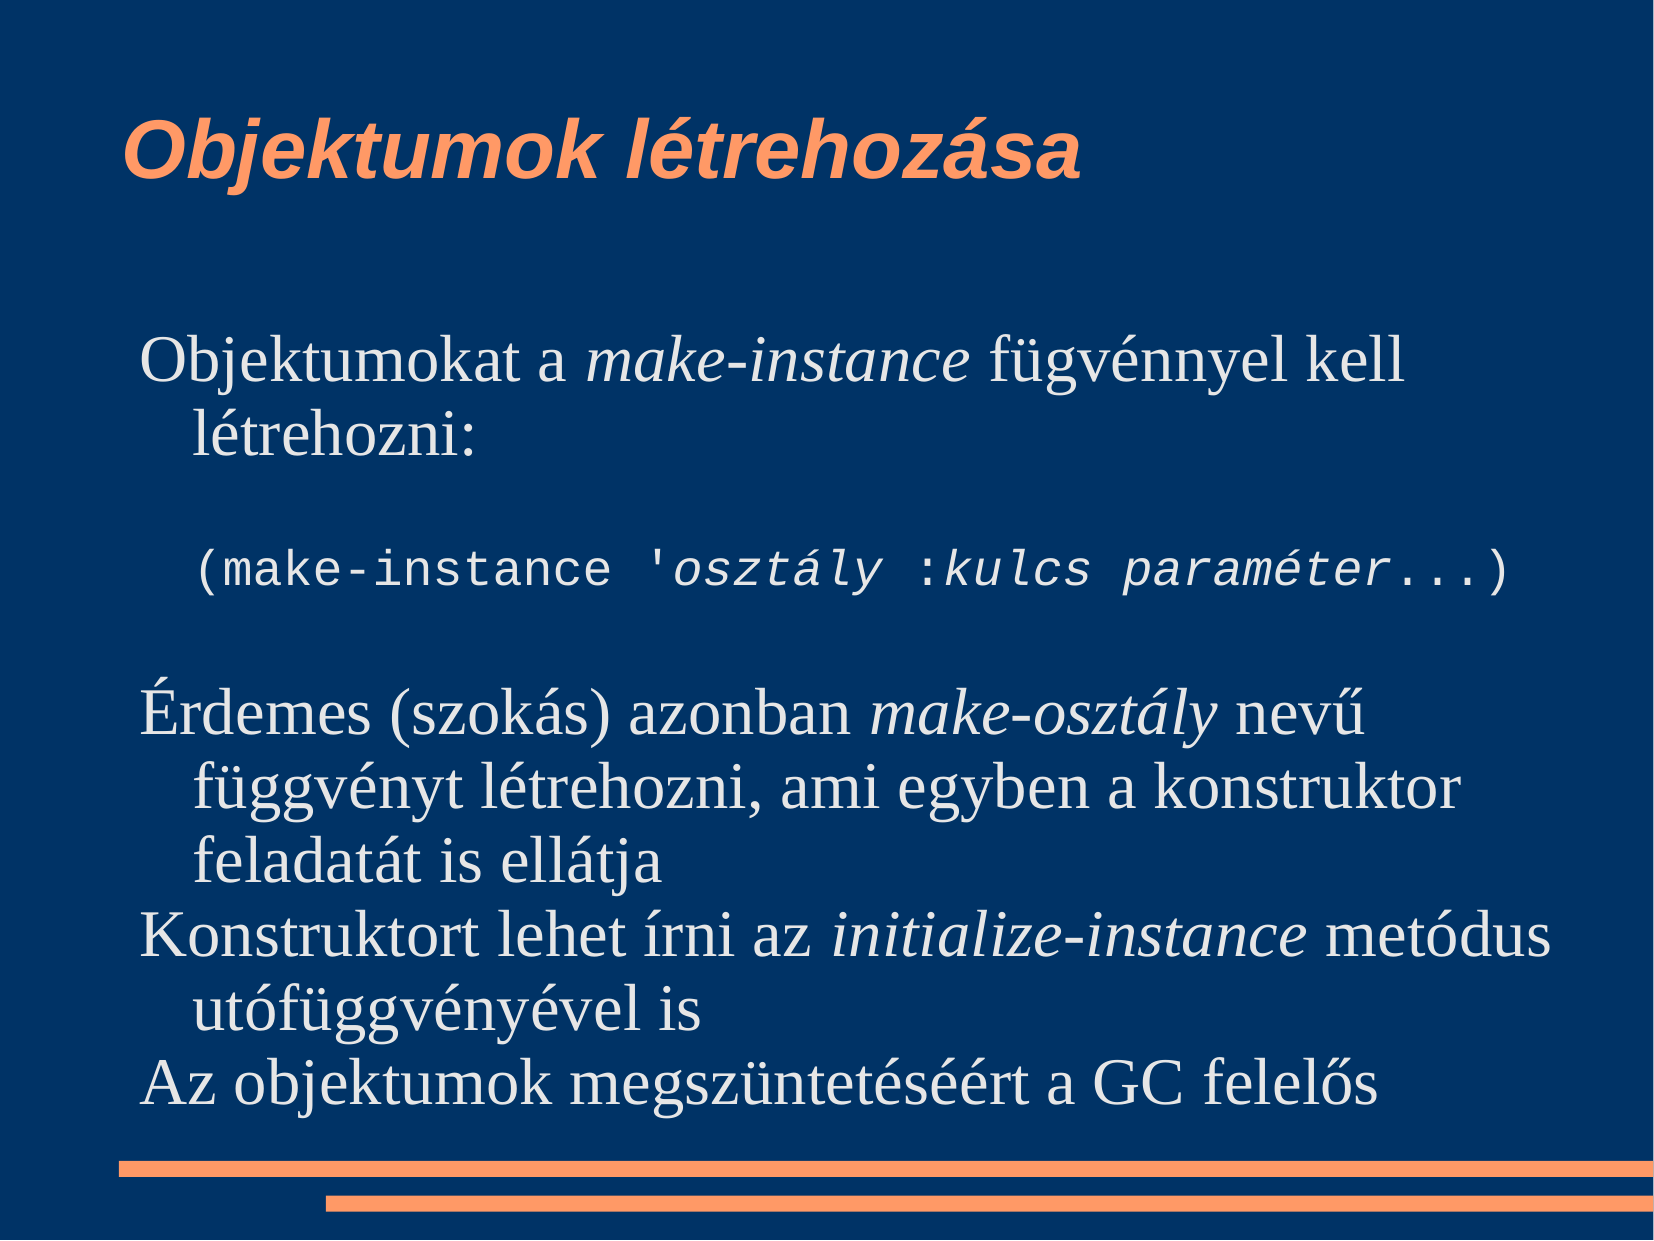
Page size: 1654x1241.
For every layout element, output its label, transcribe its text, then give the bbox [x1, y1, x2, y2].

list Objektumokat a make-instance fügvénnyel kell létrehozni: (make-instance 'osztály :kulcs paraméter...) Érdemes (szokás) azonban make-osztály nevű függvényt létrehozni, ami egyben a konstruktor feladatát is ellátja Konstruktort lehet írni az initialize-instance metódus utófüggvényével is Az objektumok megszüntetéséért a GC felelős [121, 322, 1561, 1120]
title Objektumok létrehozása [121, 53, 1534, 247]
